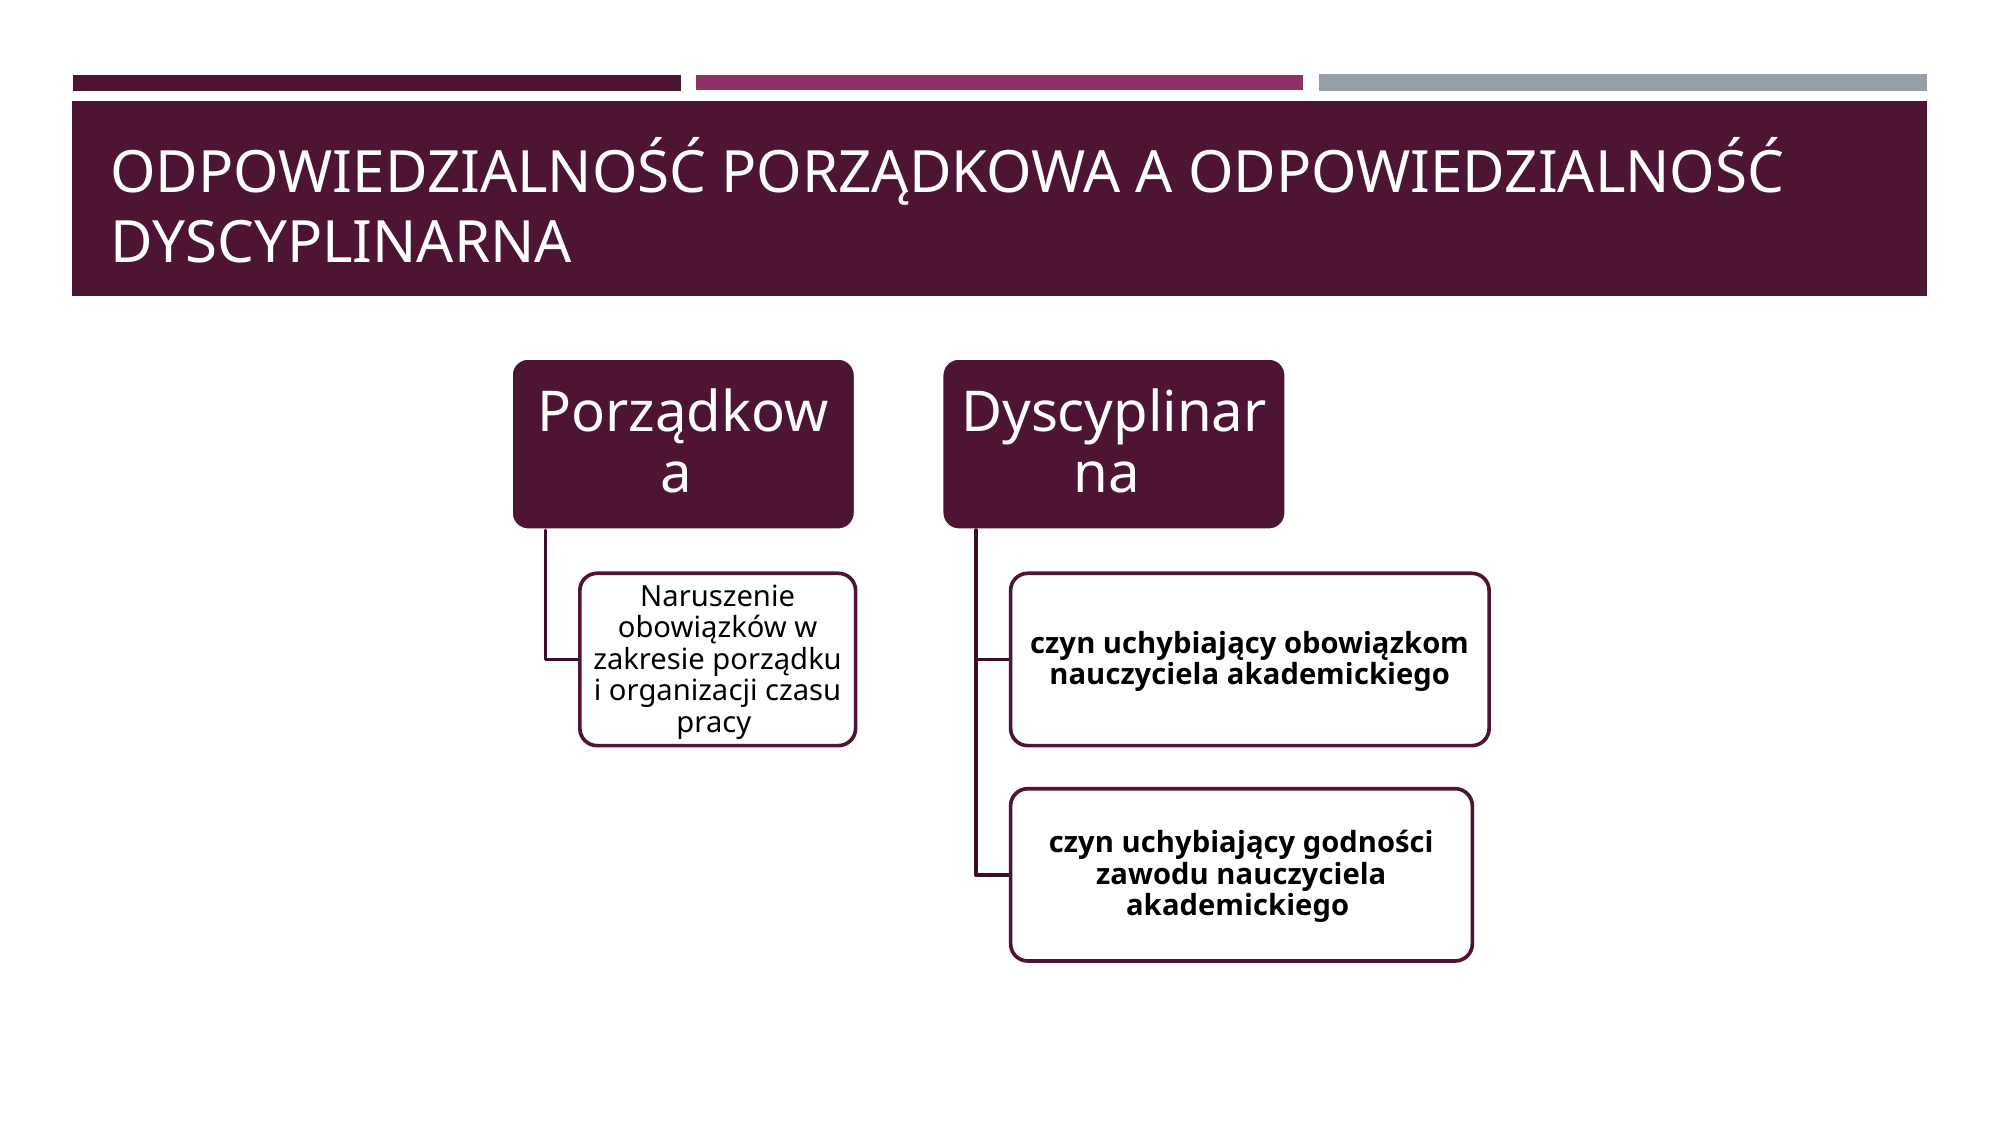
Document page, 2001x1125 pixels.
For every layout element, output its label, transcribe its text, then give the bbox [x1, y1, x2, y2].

text_box czyn uchybiający godności zawodu nauczyciela akademickiego [1010, 788, 1473, 962]
text_box Dyscyplinarna [941, 357, 1287, 531]
text_box Porządkowa [510, 357, 856, 531]
text_box Naruszenie obowiązków w zakresie porządku i organizacji czasu pracy [579, 573, 856, 746]
title Odpowiedzialność porządkowa a odpowiedzialność dyscyplinarna [95, 115, 1905, 282]
text_box czyn uchybiający obowiązkom nauczyciela akademickiego [1010, 573, 1490, 746]
